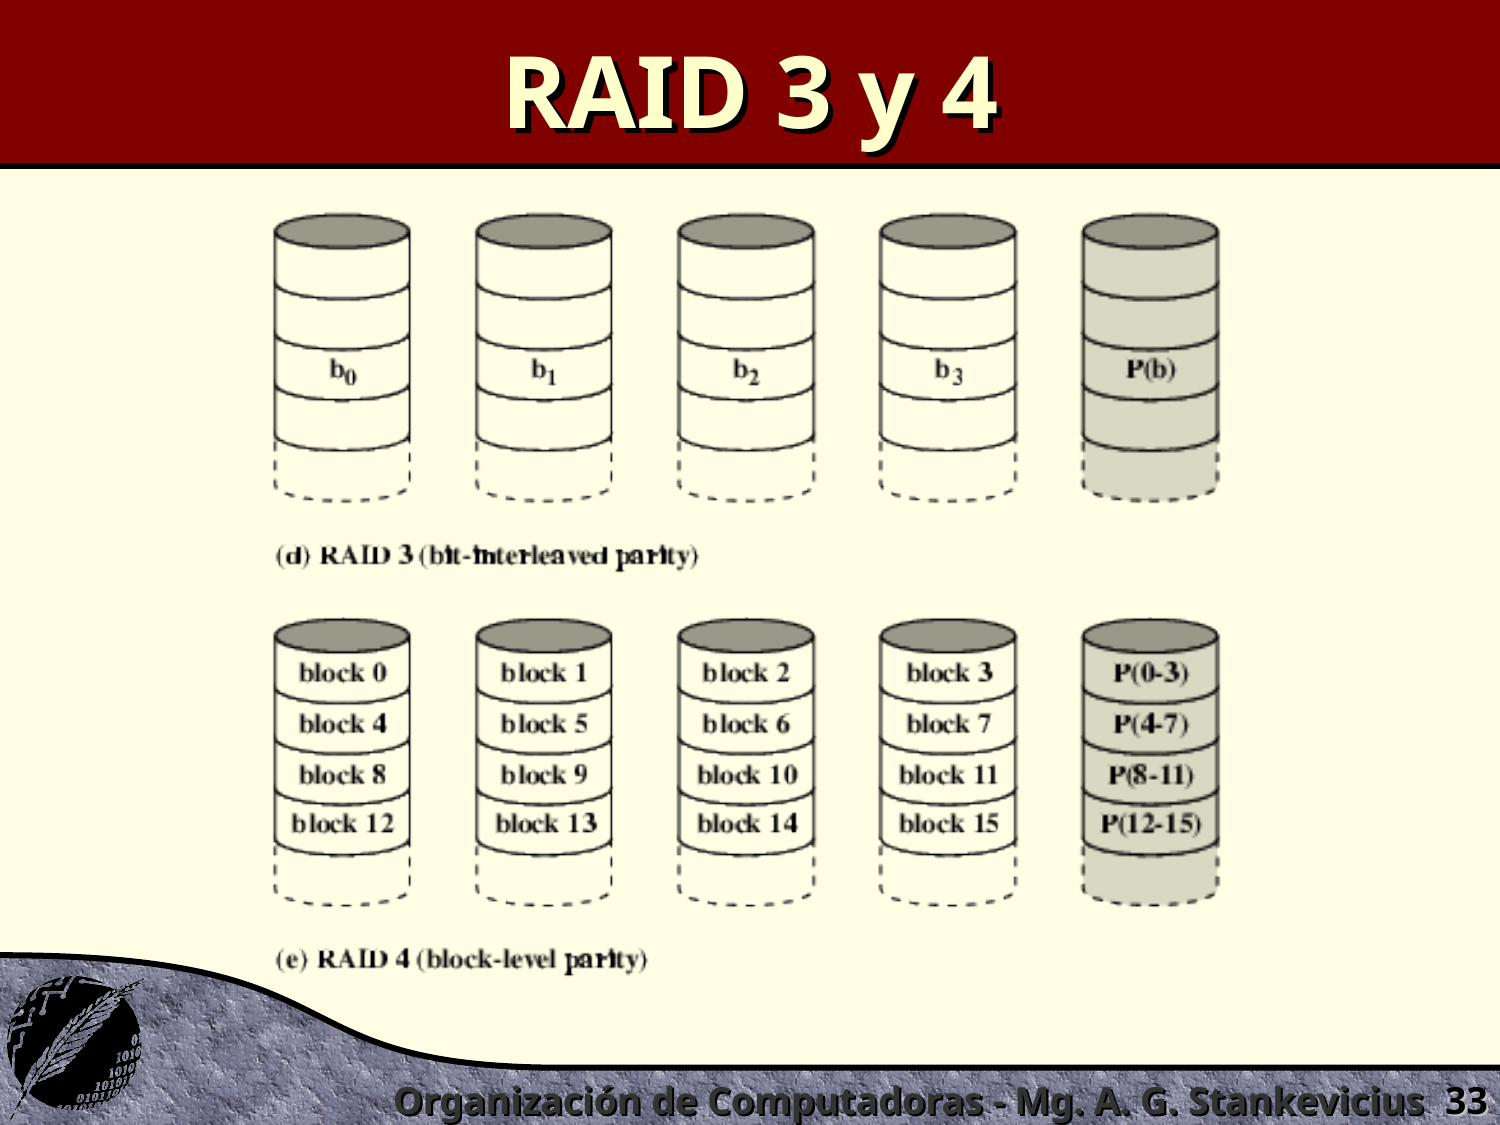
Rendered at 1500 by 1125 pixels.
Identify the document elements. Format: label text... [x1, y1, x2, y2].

picture [1058, 1100, 1065, 1110]
picture [802, 1100, 806, 1110]
picture [0, 187, 1500, 1125]
title RAID 3 y 4 [15, 5, 1485, 160]
picture [448, 1100, 455, 1110]
